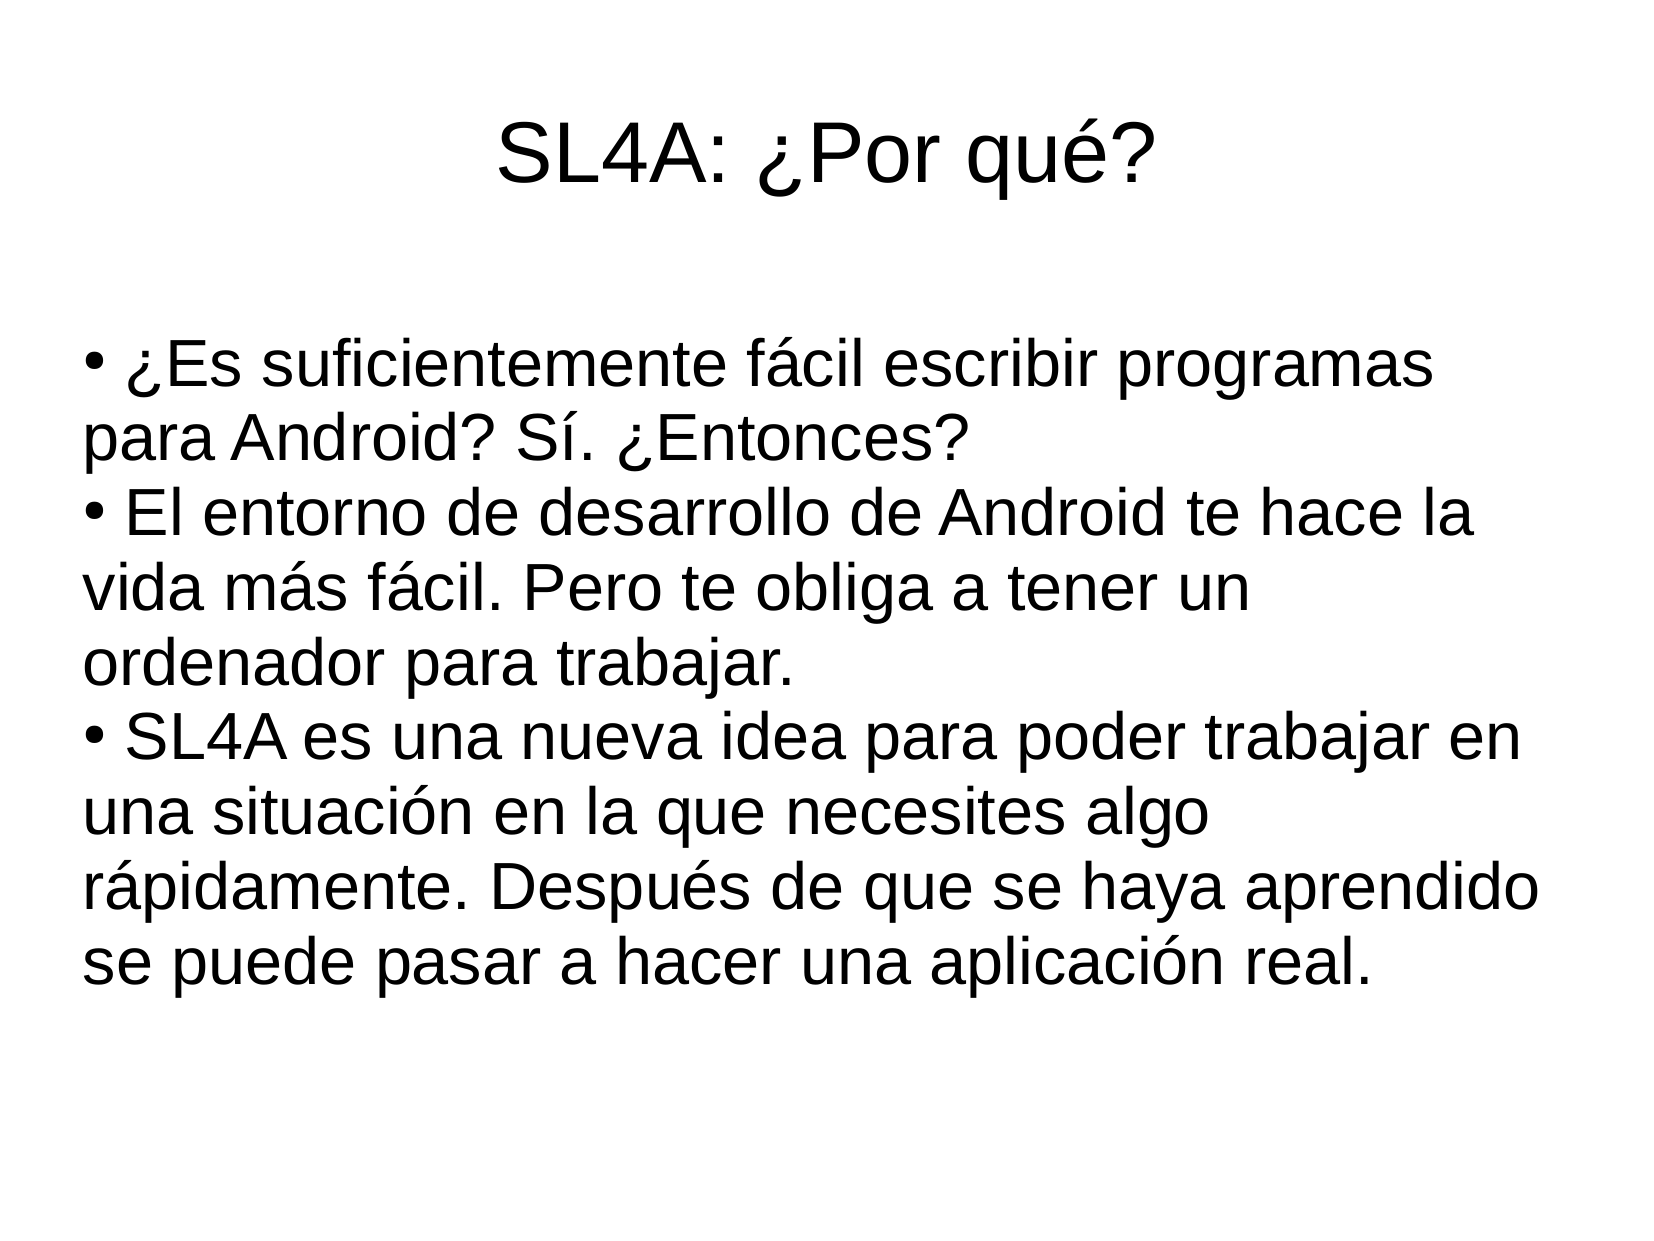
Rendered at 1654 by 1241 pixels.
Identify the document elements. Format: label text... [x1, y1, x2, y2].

title SL4A: ¿Por qué? [82, 49, 1571, 257]
subtitle ¿Es suficientemente fácil escribir programas para Android? Sí. ¿Entonces? El entorno de desarrollo de Android te hace la vida más fácil. Pero te obliga a tener un ordenador para trabajar. SL4A es una nueva idea para poder trabajar en una situación en la que necesites algo rápidamente. Después de que se haya aprendido se puede pasar a hacer una aplicación real. [82, 290, 1571, 1109]
